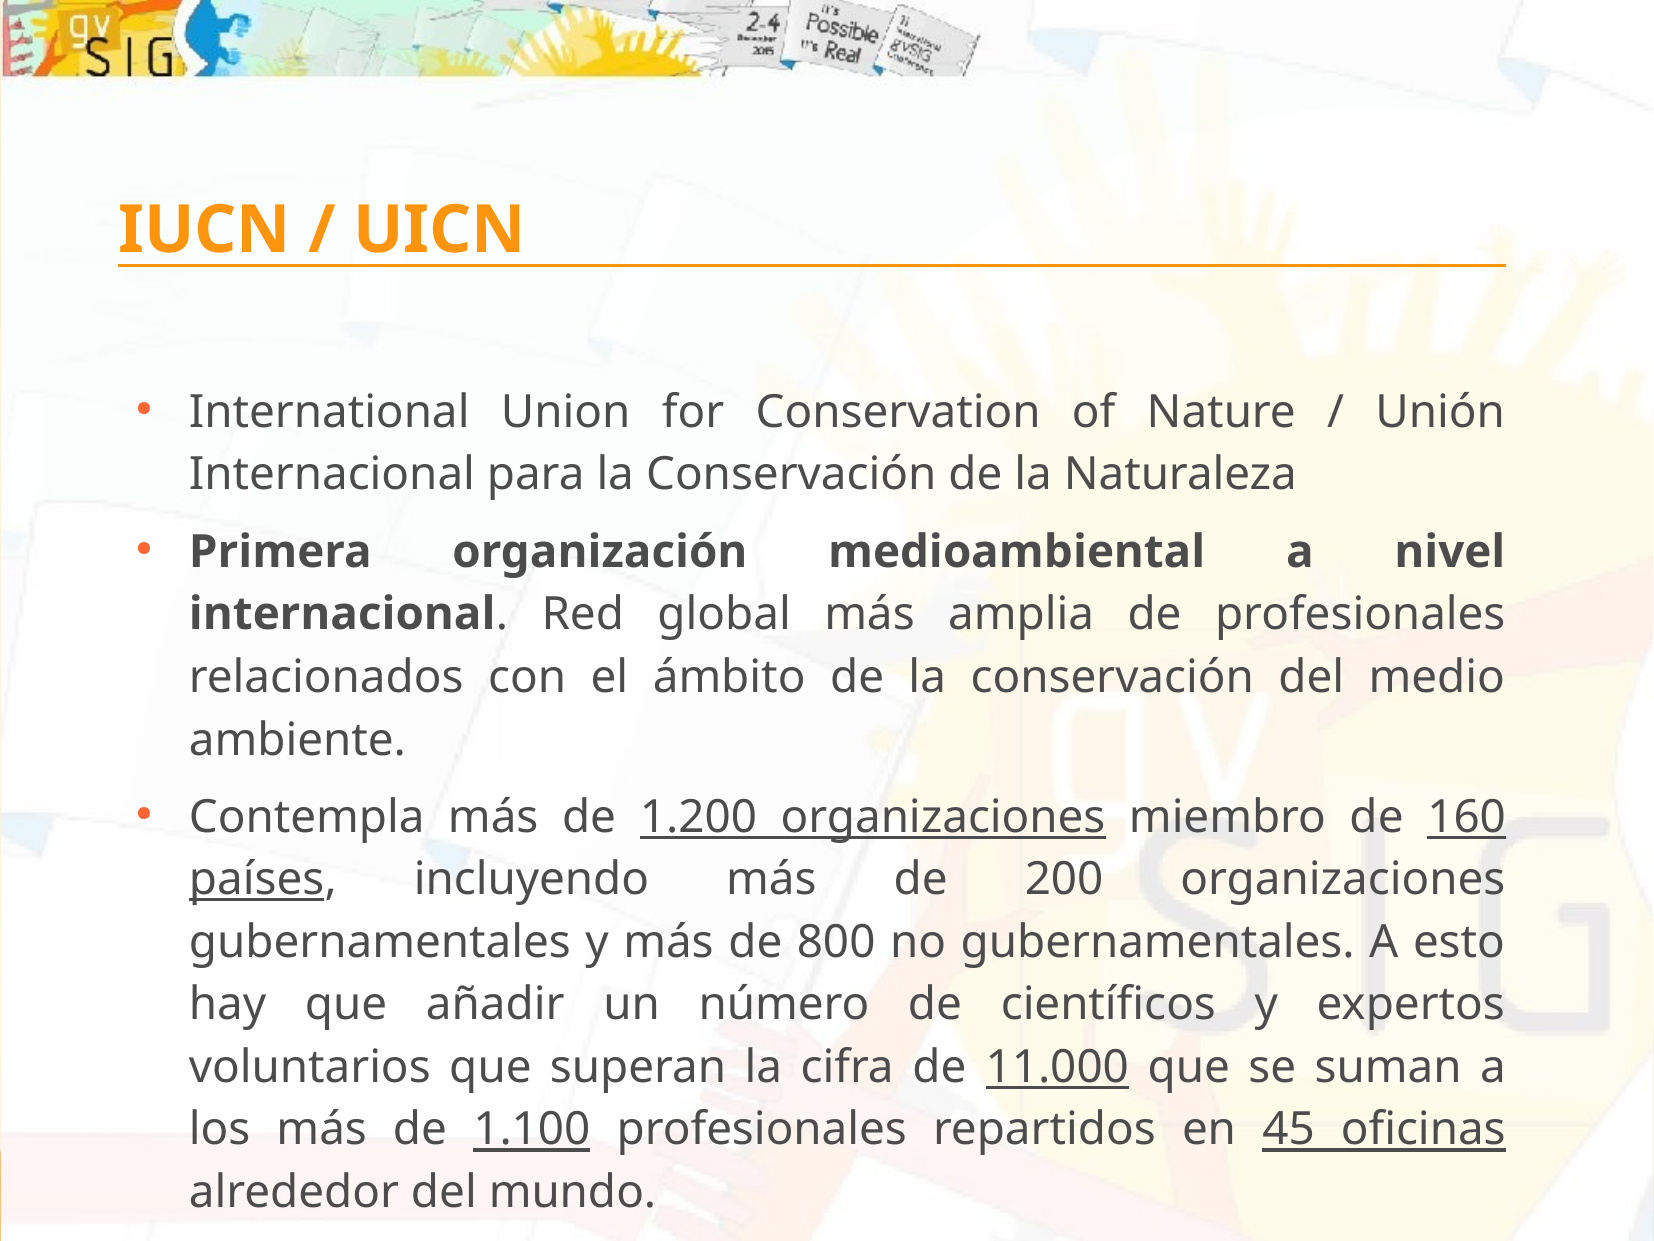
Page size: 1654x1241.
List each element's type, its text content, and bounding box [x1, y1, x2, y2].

list International Union for Conservation of Nature / Unión Internacional para la Conservación de la Naturaleza Primera organización medioambiental a nivel internacional. Red global más amplia de profesionales relacionados con el ámbito de la conservación del medio ambiente. Contempla más de 1.200 organizaciones miembro de 160 países, incluyendo más de 200 organizaciones gubernamentales y más de 800 no gubernamentales. A esto hay que añadir un número de científicos y expertos voluntarios que superan la cifra de 11.000 que se suman a los más de 1.100 profesionales repartidos en 45 oficinas alrededor del mundo. [118, 301, 1506, 1095]
picture [0, 0, 1654, 1241]
title IUCN / UICN [118, 177, 1607, 276]
